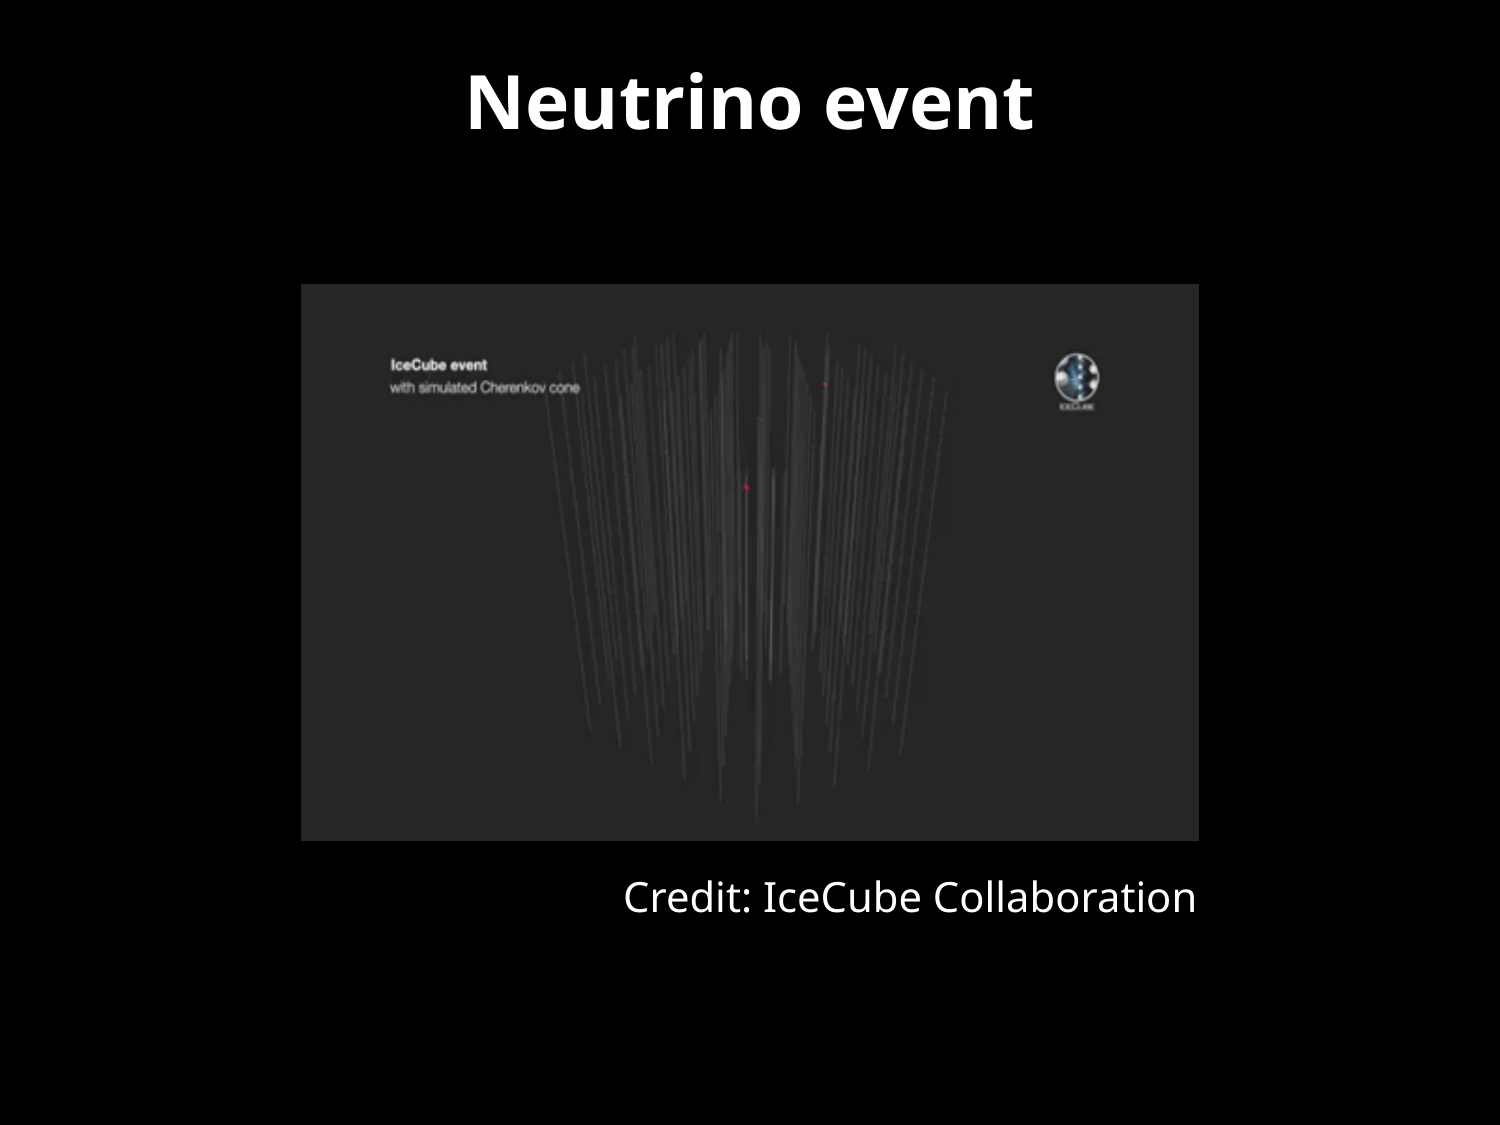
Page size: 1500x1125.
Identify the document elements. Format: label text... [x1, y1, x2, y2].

picture [301, 284, 1199, 841]
text_box Credit: IceCube Collaboration [417, 859, 1213, 1063]
text_box Neutrino event [450, 46, 1051, 152]
